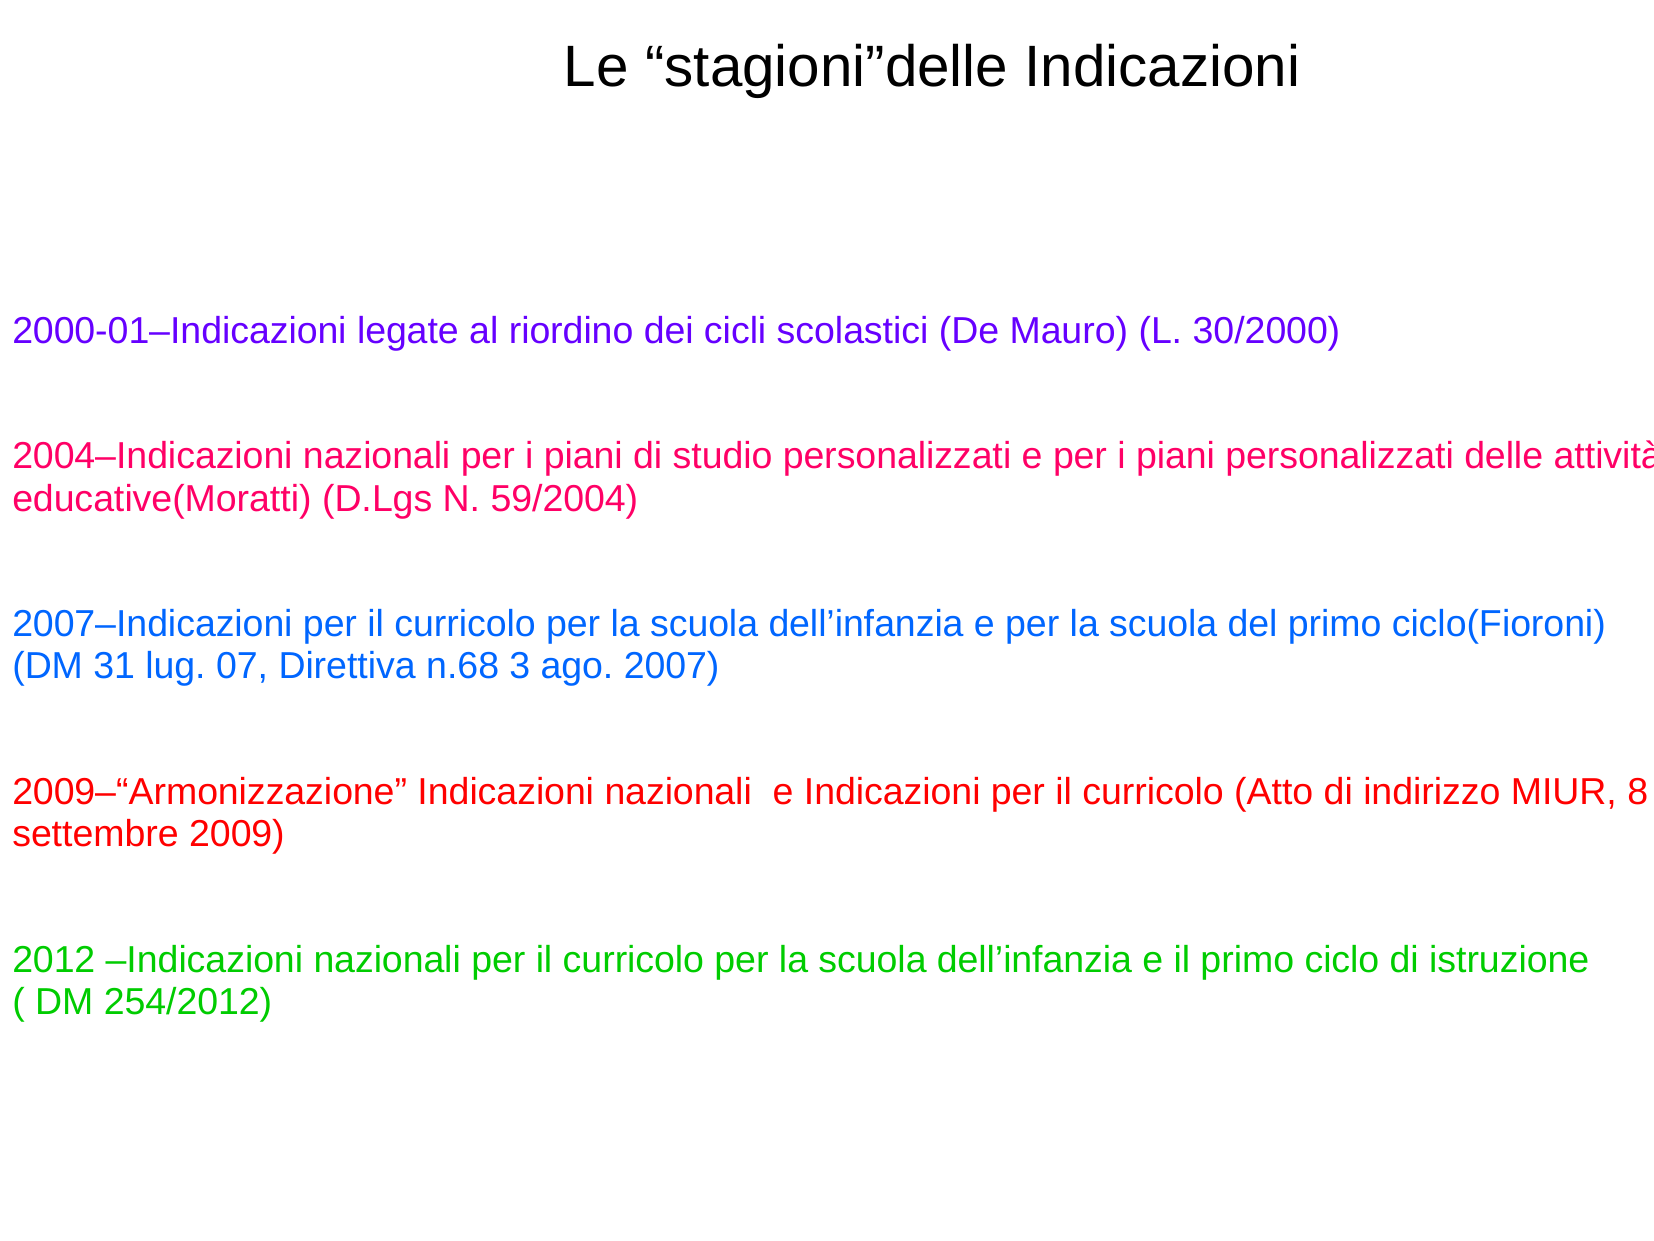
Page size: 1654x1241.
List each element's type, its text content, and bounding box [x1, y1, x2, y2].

text_box Le “stagioni”delle Indicazioni 2000-01–Indicazioni legate al riordino dei cicli scolastici (De Mauro) (L. 30/2000) 2004–Indicazioni nazionali per i piani di studio personalizzati e per i piani personalizzati delle attività educative(Moratti) (D.Lgs N. 59/2004) 2007–Indicazioni per il curricolo per la scuola dell’infanzia e per la scuola del primo ciclo(Fioroni) (DM 31 lug. 07, Direttiva n.68 3 ago. 2007) 2009–“Armonizzazione” Indicazioni nazionali e Indicazioni per il curricolo (Atto di indirizzo MIUR, 8 settembre 2009) 2012 –Indicazioni nazionali per il curricolo per la scuola dell’infanzia e il primo ciclo di istruzione ( DM 254/2012) [0, 26, 1654, 1158]
